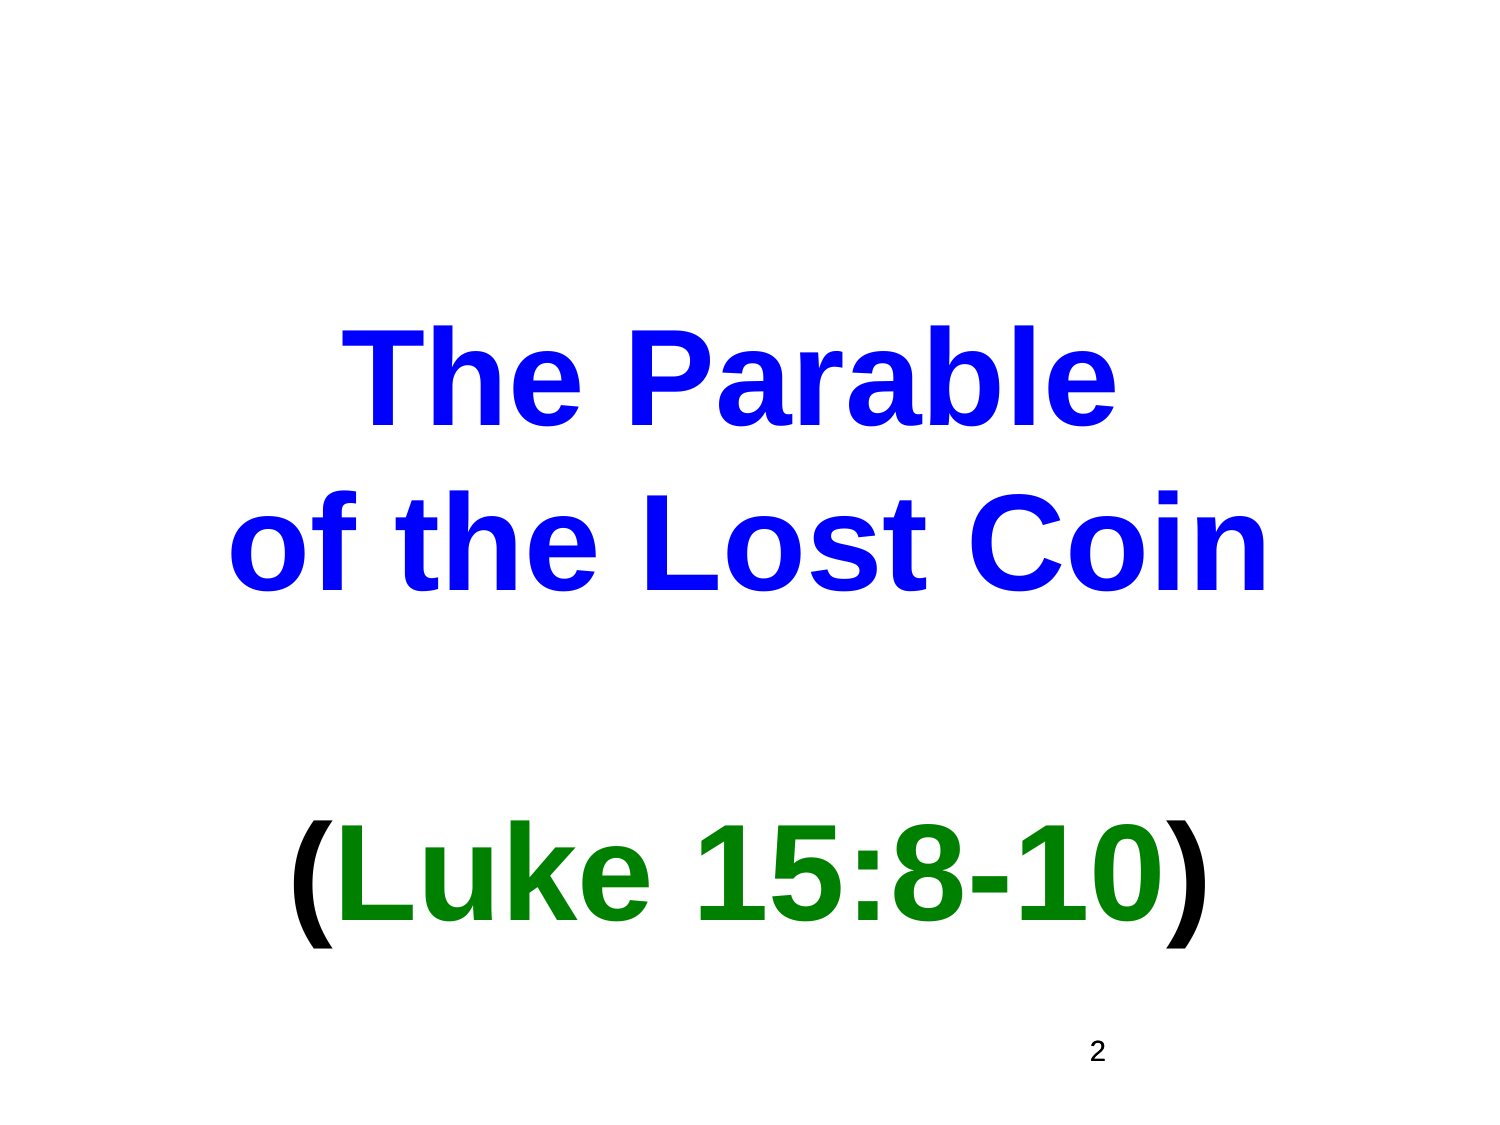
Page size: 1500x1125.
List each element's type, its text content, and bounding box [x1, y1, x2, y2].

title The Parable of the Lost Coin (Luke 15:8-10) [0, 0, 1500, 1125]
